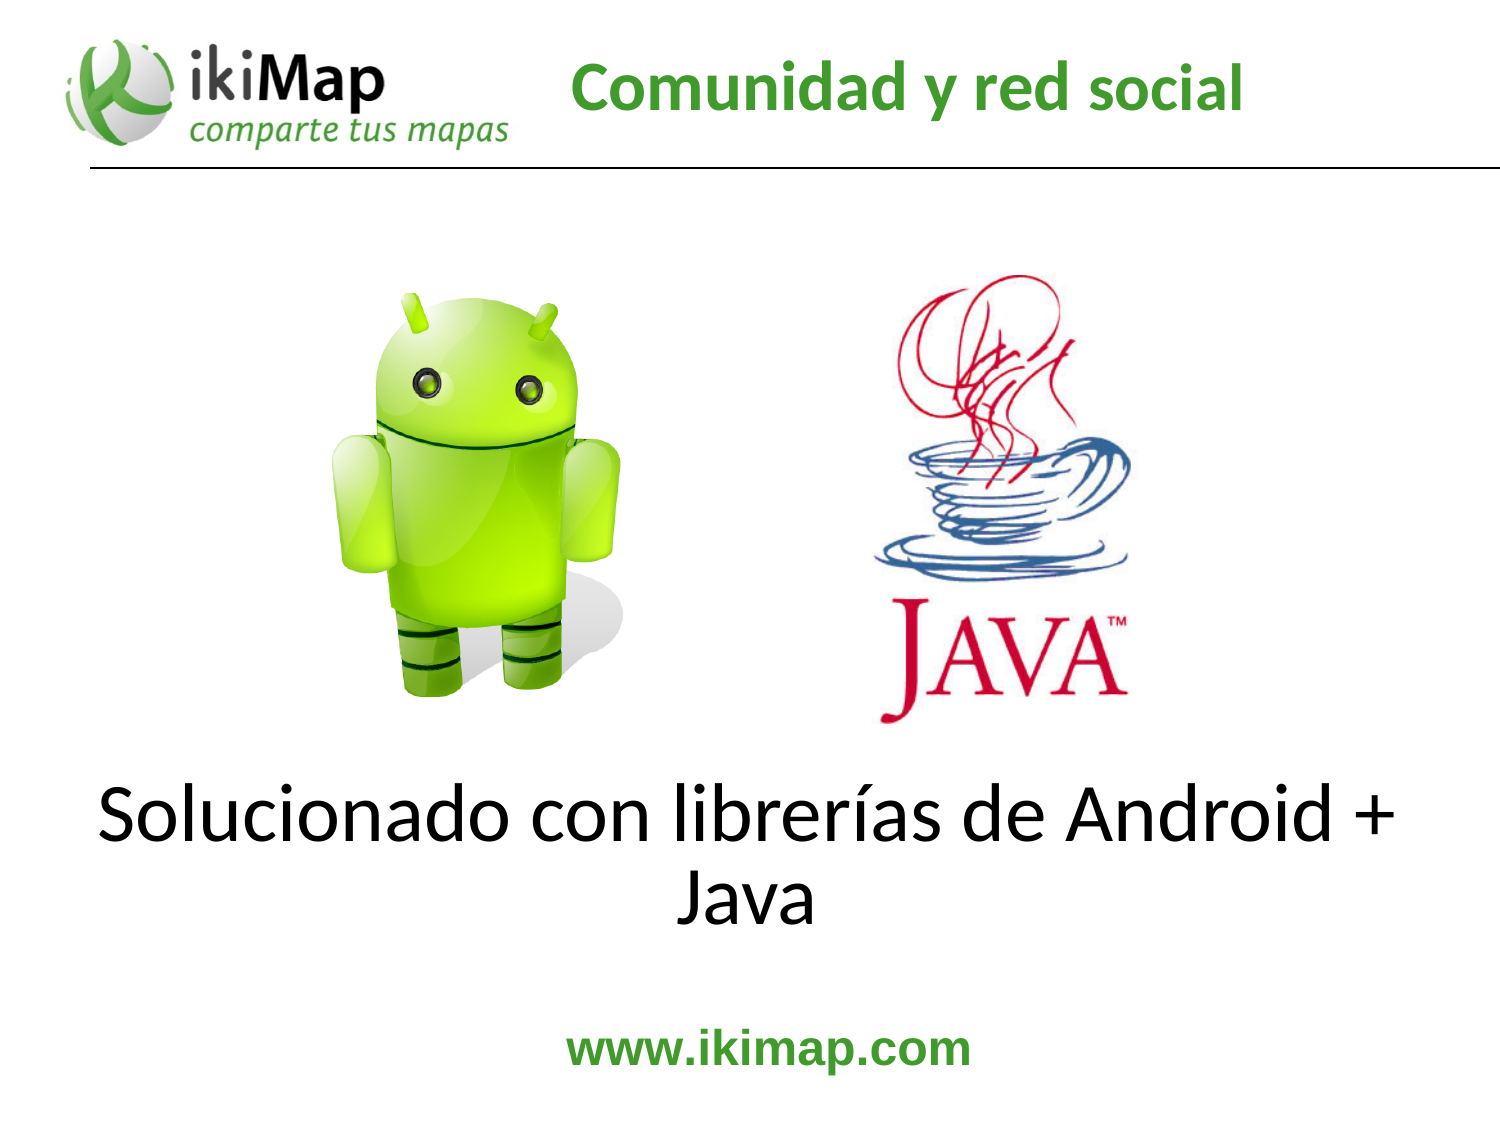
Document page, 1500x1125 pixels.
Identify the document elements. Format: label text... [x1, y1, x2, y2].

picture [707, 275, 1298, 724]
picture [58, 35, 526, 152]
text_box Comunidad y red social [554, 49, 1500, 166]
text_box www.ikimap.com [551, 1007, 988, 1084]
picture [305, 293, 676, 697]
text_box Solucionado con librerías de Android + Java [37, 771, 1458, 990]
